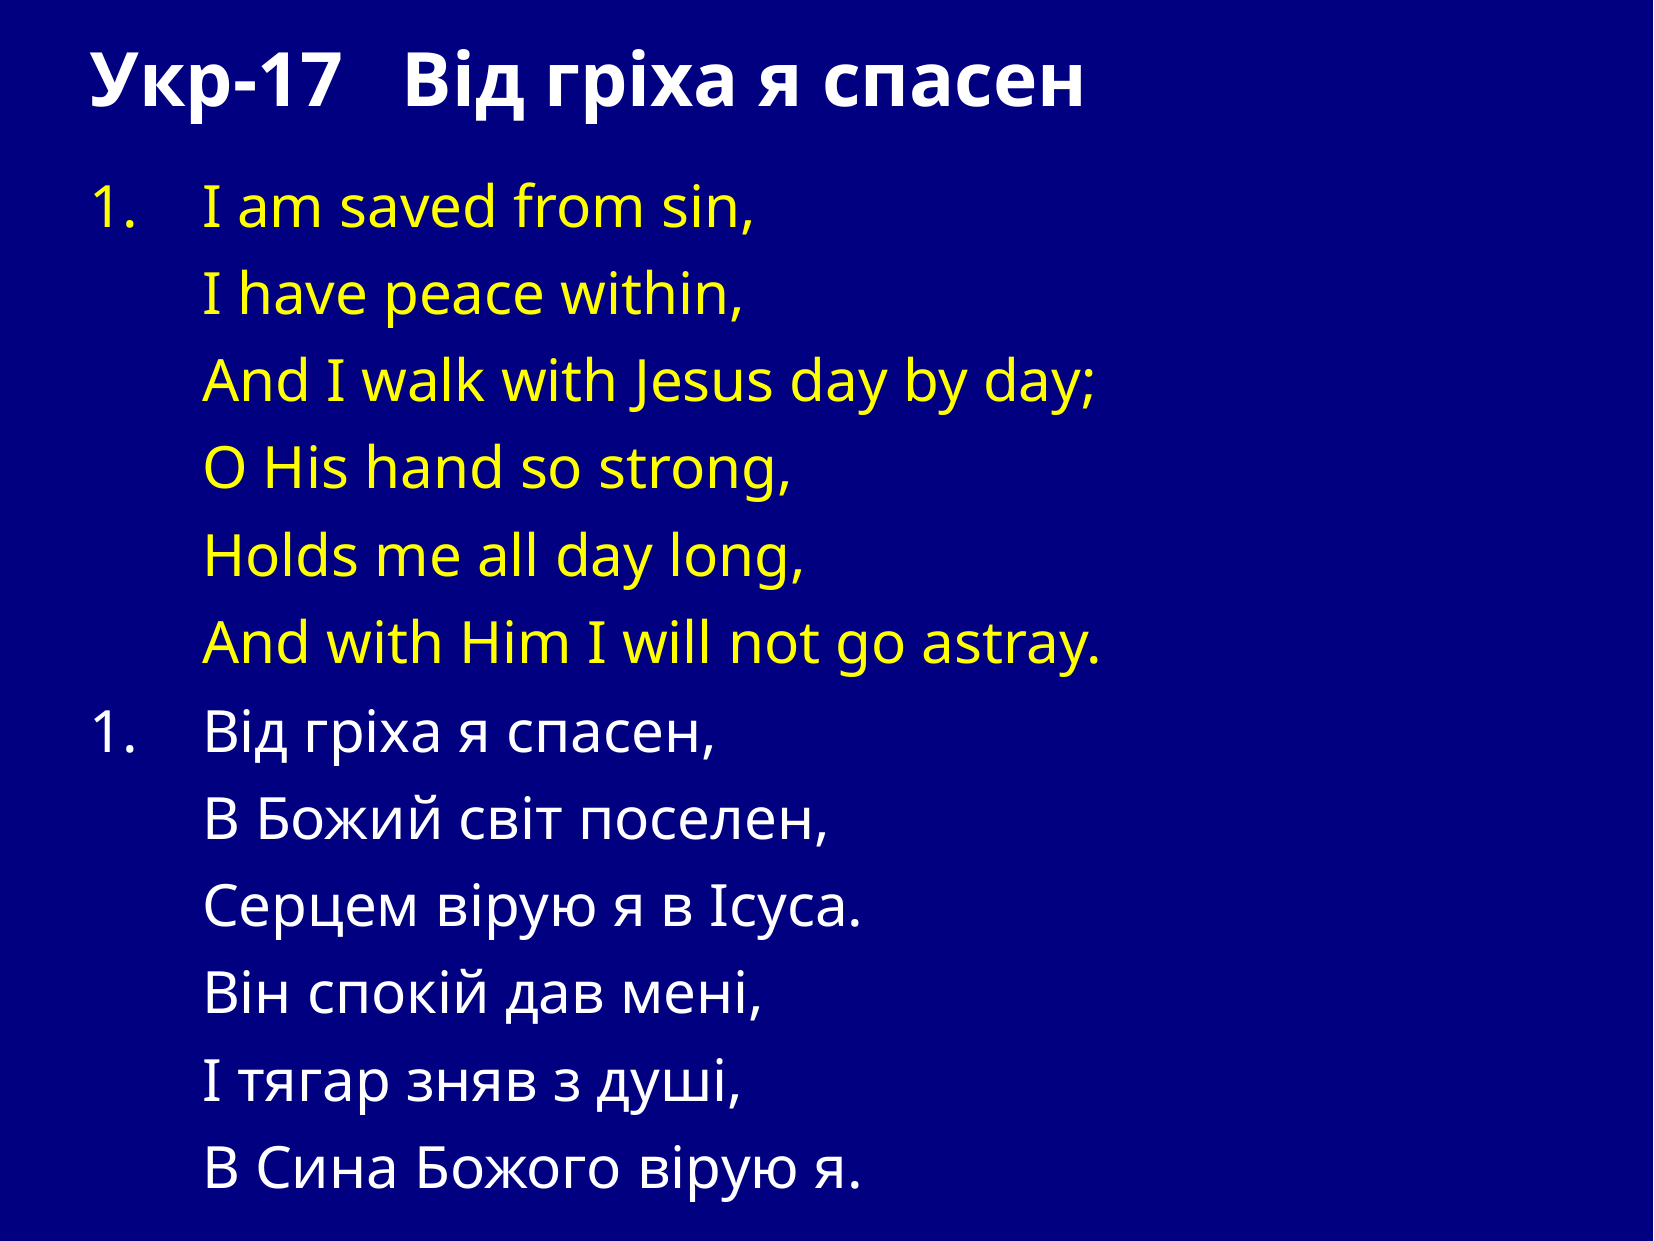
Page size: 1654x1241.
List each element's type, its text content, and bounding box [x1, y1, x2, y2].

text_box Укр-17 Від гріха я спасен [75, 18, 1576, 132]
text_box 1. Від гріха я спасен, В Божий світ поселен, Серцем вірую я в Ісуса. Він спокій дав мені, І тягар зняв з душі, В Сина Божого вірую я. [75, 675, 1576, 1163]
text_box 1. I am saved from sin, I have peace within, And I walk with Jesus day by day; O His hand so strong, Holds me all day long, And with Him I will not go astray. [75, 150, 1576, 638]
